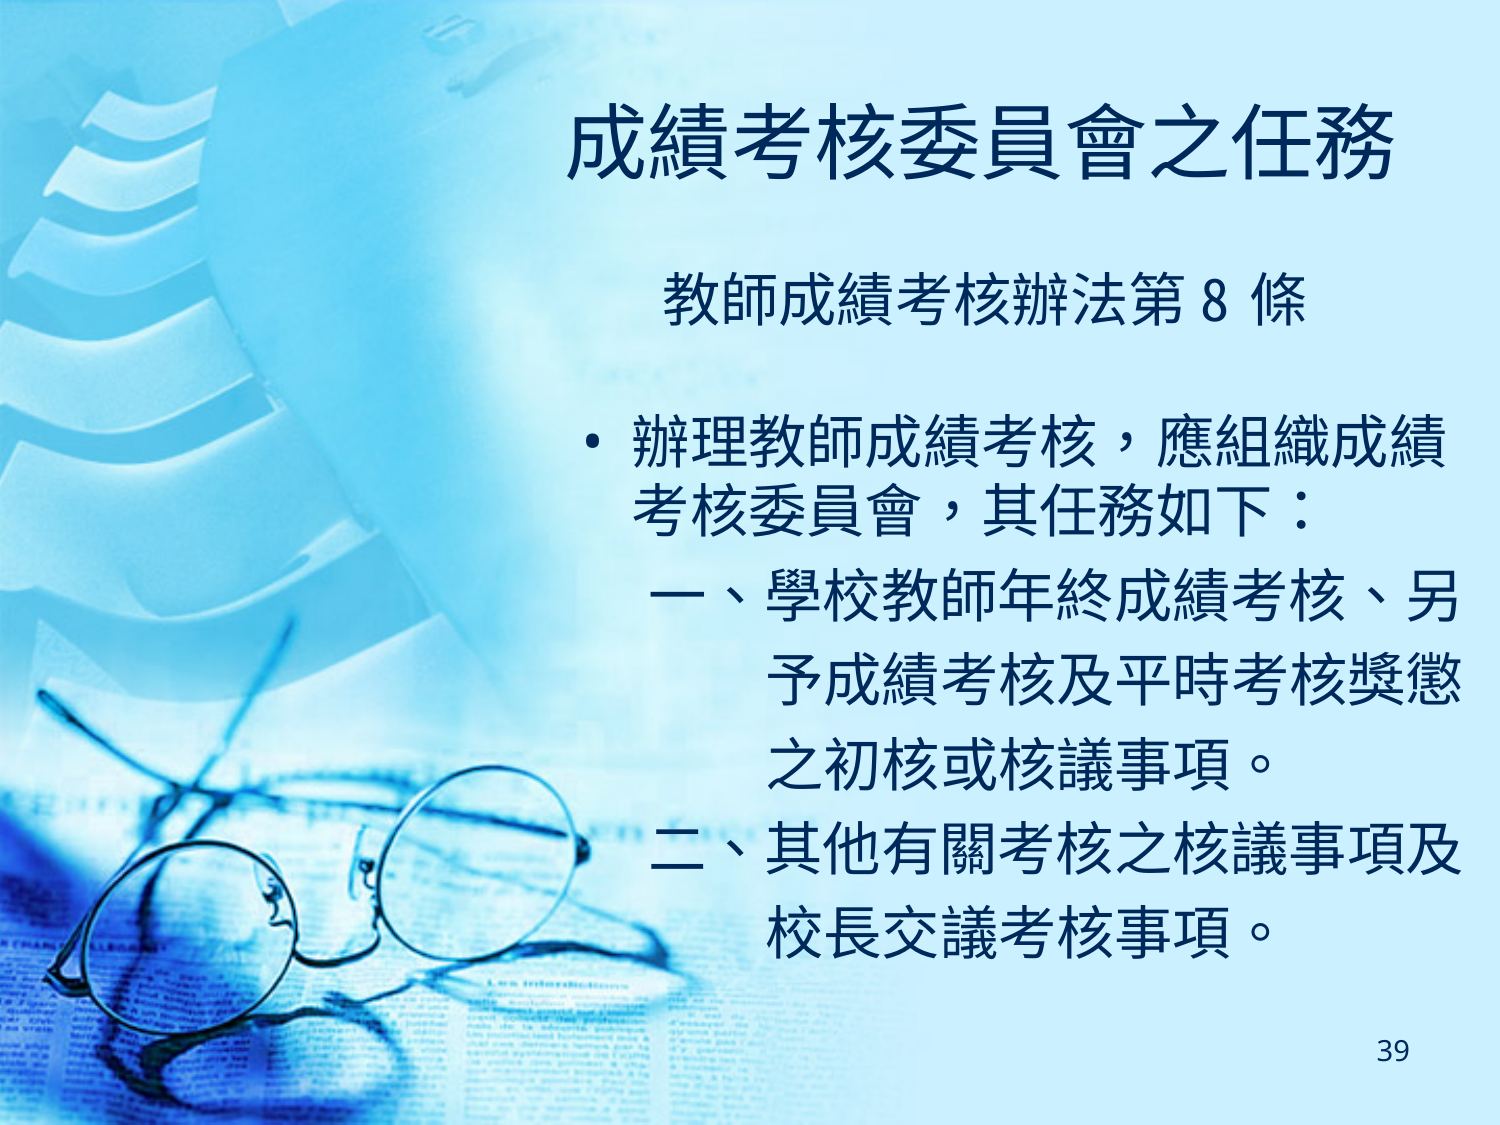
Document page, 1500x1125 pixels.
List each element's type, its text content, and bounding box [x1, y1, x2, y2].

text_box 教師成績考核辦法第8條 [584, 219, 1406, 350]
list 辦理教師成績考核，應組織成績考核委員會，其任務如下： 一、學校教師年終成績考核、另 予成績考核及平時考核獎懲 之初核或核議事項。 二、其他有關考核之核議事項及 校長交議考核事項。 [560, 397, 1500, 1000]
picture [0, 0, 1500, 1125]
title 成績考核委員會之任務 [482, 42, 1500, 231]
